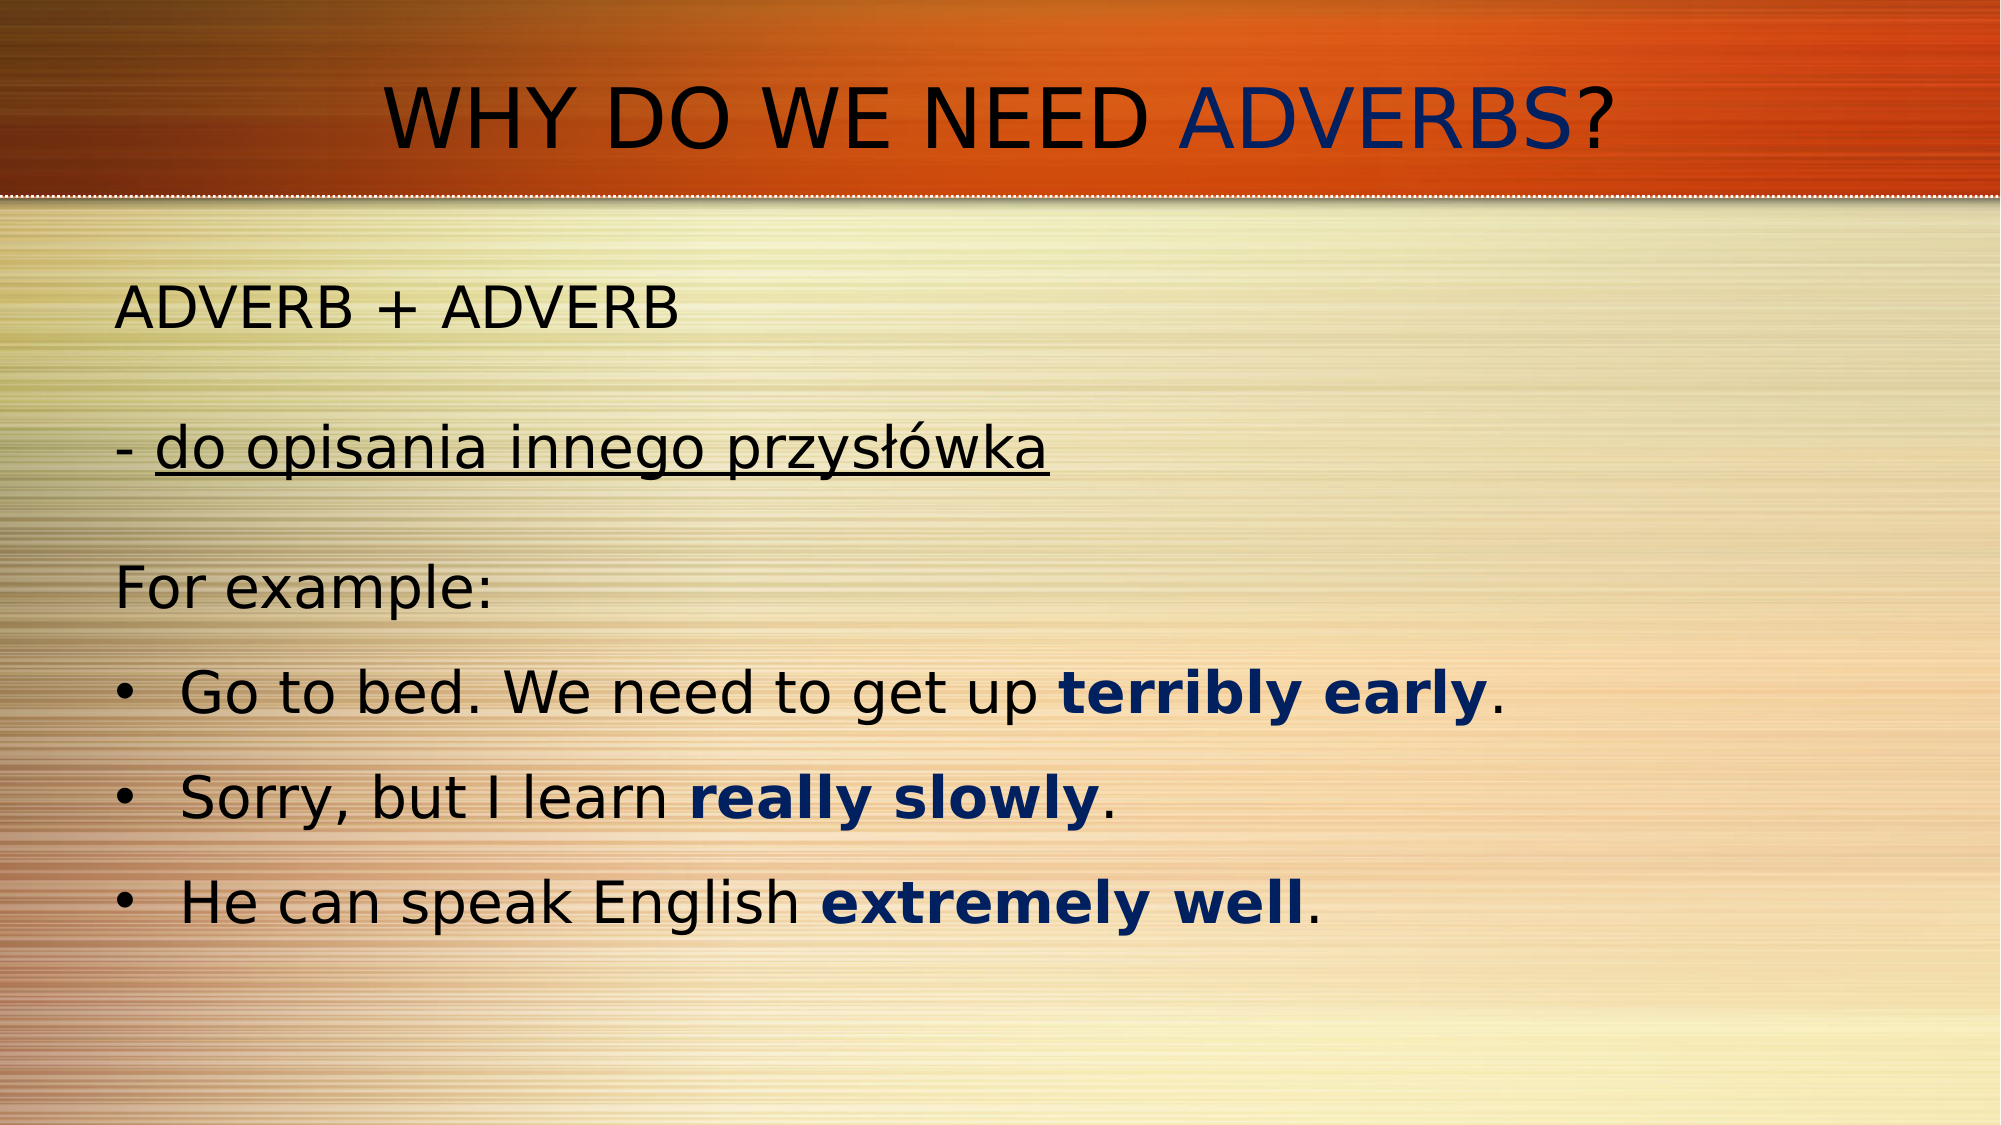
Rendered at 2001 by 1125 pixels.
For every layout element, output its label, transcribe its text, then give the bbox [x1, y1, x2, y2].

title WHY DO WE NEED ADVERBS? [99, 30, 1900, 173]
list ADVERB + ADVERB - do opisania innego przysłówka For example: Go to bed. We need to get up terribly early. Sorry, but I learn really slowly. He can speak English extremely well. [99, 262, 1900, 1005]
picture [0, 0, 2001, 1125]
